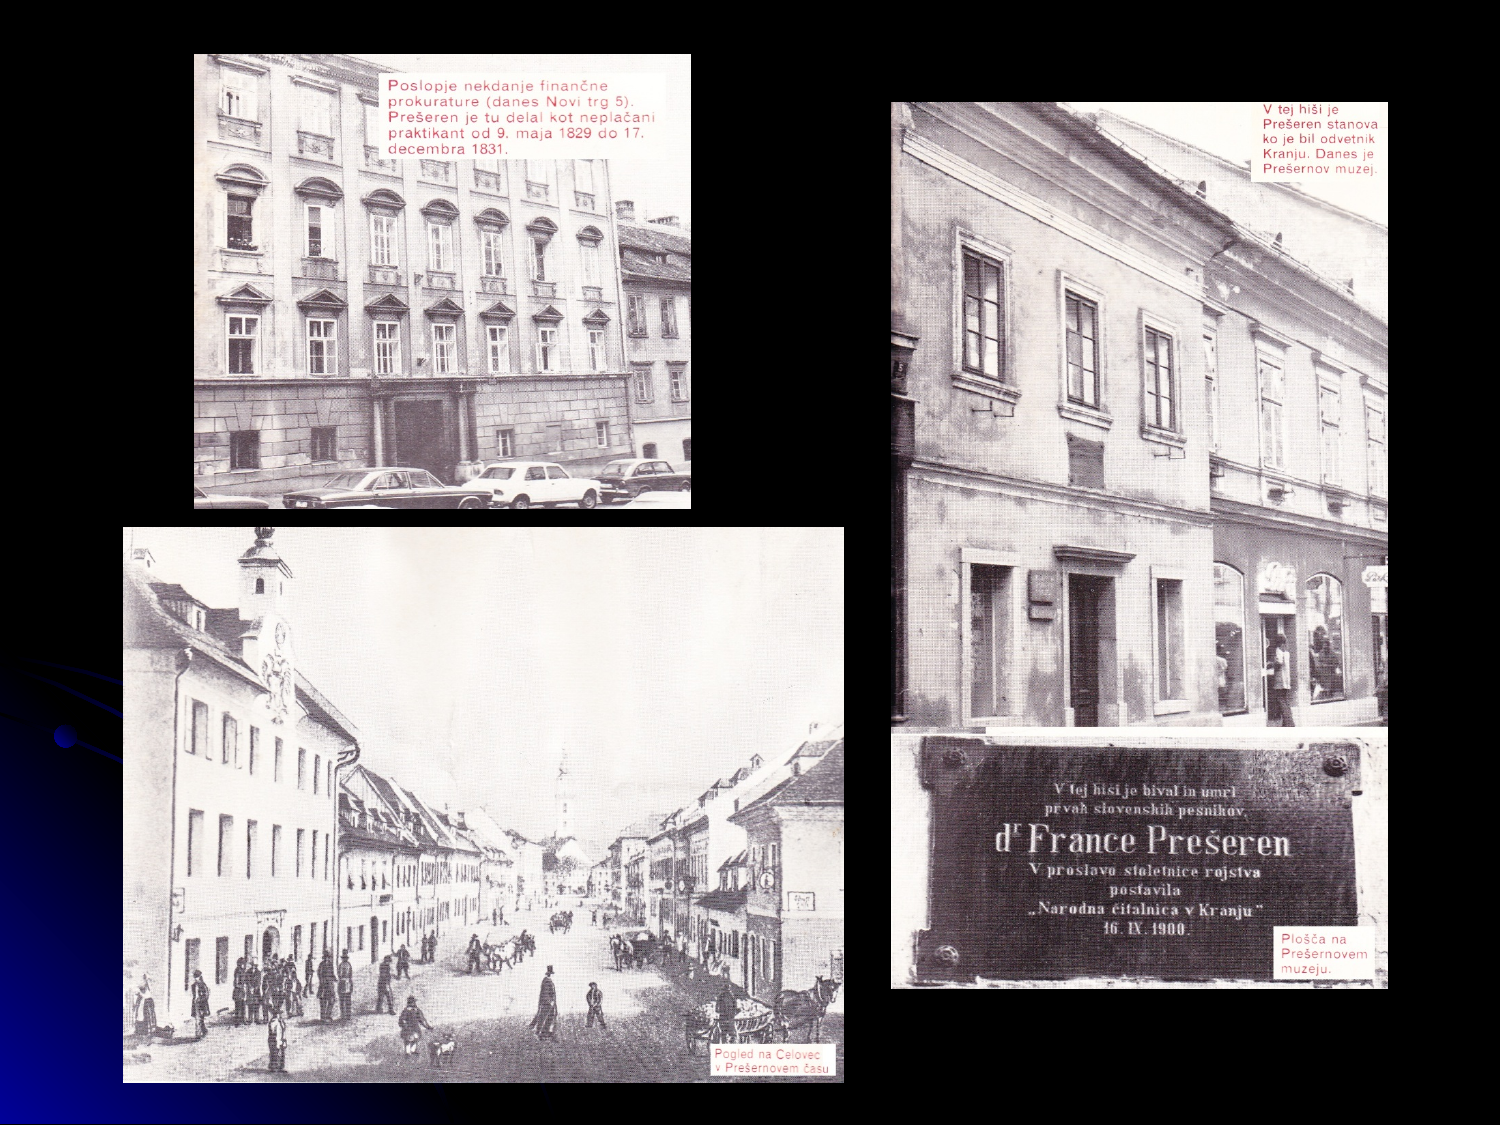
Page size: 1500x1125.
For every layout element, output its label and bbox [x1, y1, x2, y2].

picture [194, 54, 691, 509]
picture [891, 102, 1388, 989]
picture [123, 527, 844, 1083]
